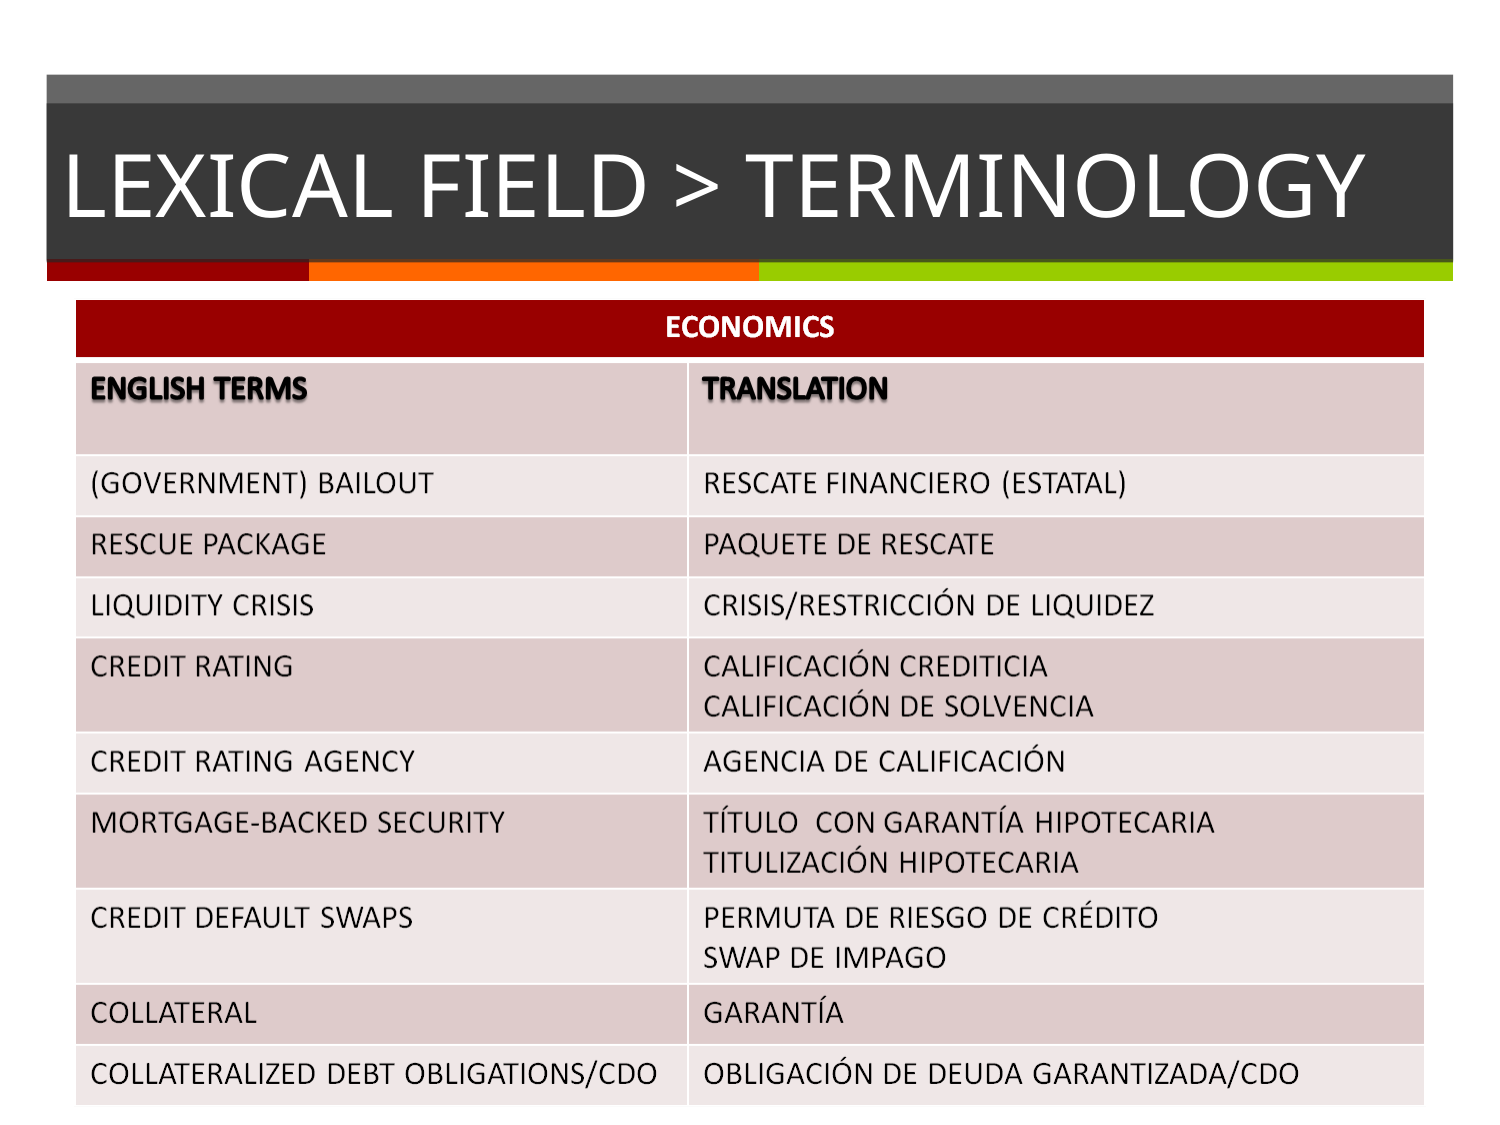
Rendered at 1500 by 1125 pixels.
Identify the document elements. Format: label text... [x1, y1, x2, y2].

text_box LEXICAL FIELD > TERMINOLOGY [46, 103, 1454, 263]
text_box [63, 288, 1437, 1118]
